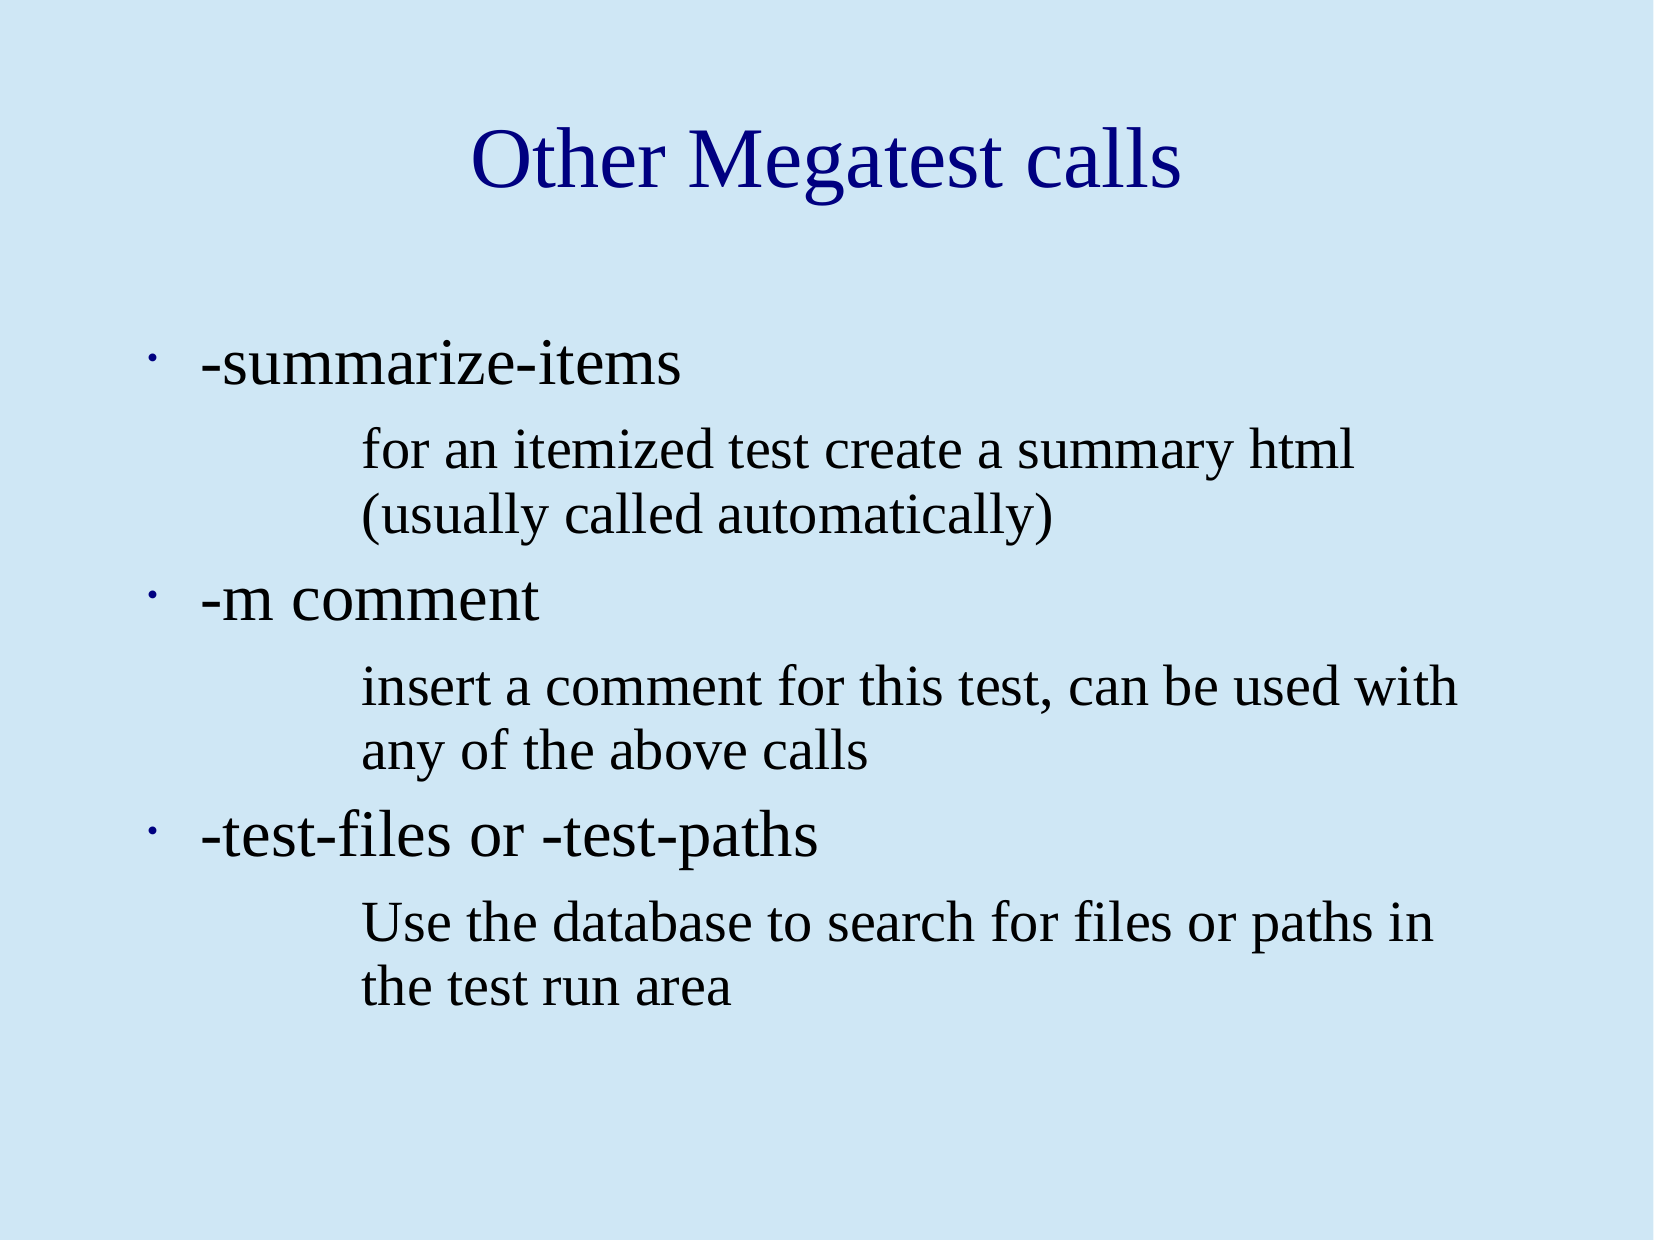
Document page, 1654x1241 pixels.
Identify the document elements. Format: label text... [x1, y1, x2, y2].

title Other Megatest calls [82, 55, 1571, 263]
list -summarize-items for an itemized test create a summary html (usually called automatically) -m comment insert a comment for this test, can be used with any of the above calls -test-files or -test-paths Use the database to search for files or paths in the test run area [129, 324, 1489, 1045]
